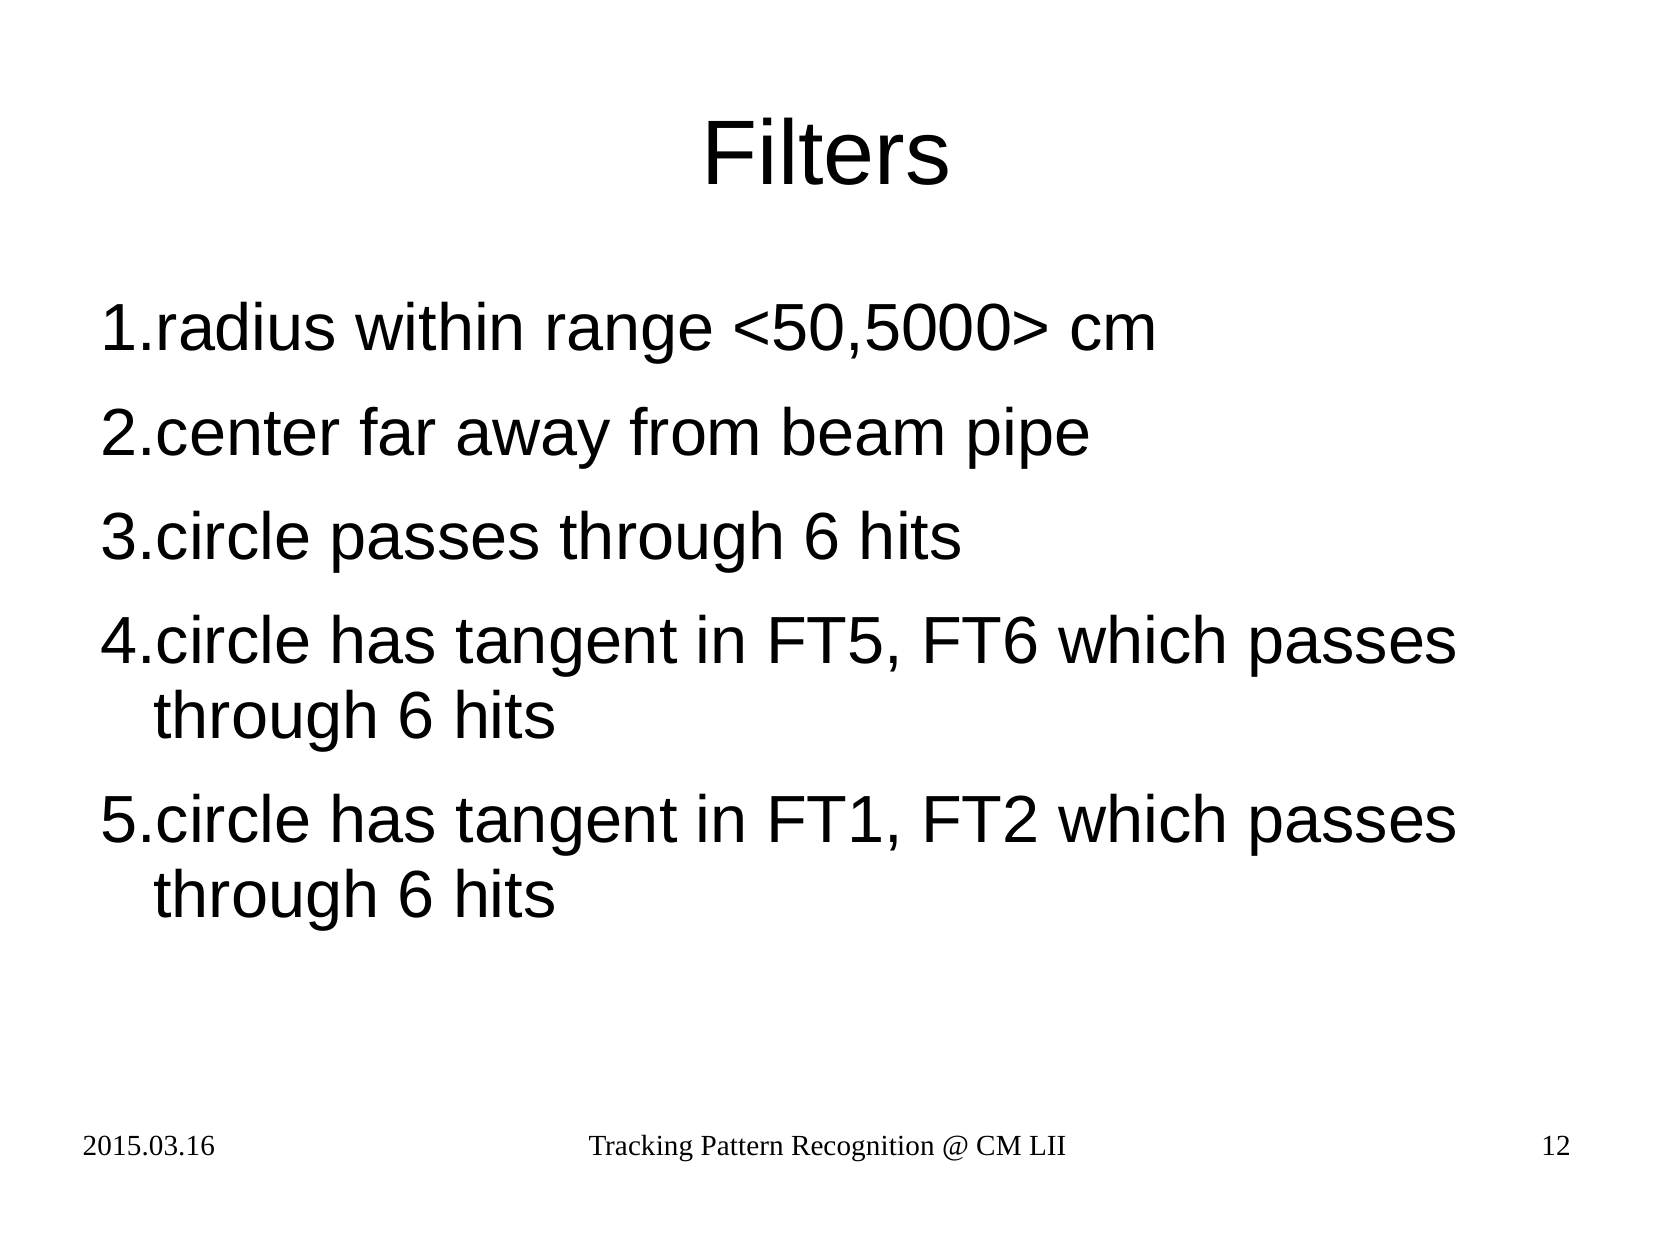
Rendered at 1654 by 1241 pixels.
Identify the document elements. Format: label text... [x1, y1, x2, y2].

list radius within range <50,5000> cm center far away from beam pipe circle passes through 6 hits circle has tangent in FT5, FT6 which passes through 6 hits circle has tangent in FT1, FT2 which passes through 6 hits [82, 290, 1571, 1010]
title Filters [82, 49, 1571, 257]
